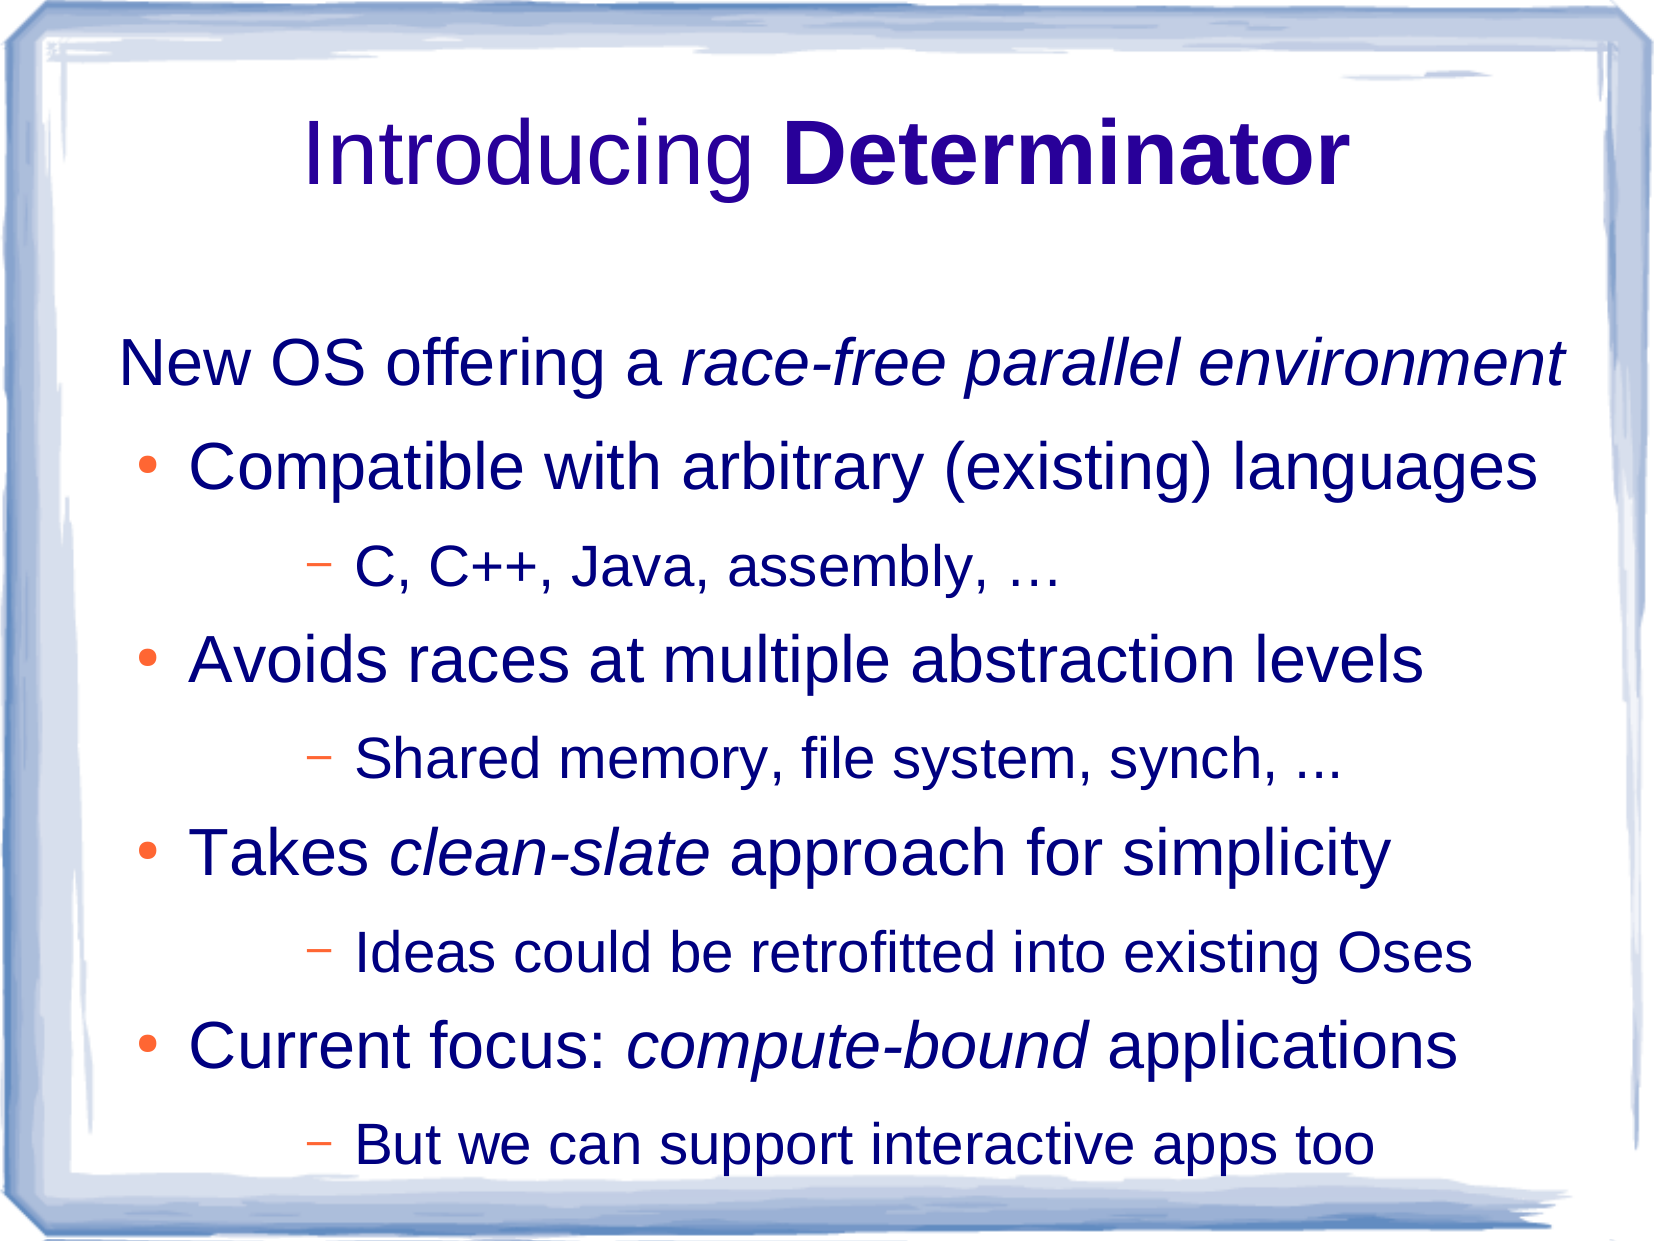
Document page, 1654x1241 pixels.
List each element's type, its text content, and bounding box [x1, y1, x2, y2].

list New OS offering a race-free parallel environment Compatible with arbitrary (existing) languages C, C++, Java, assembly, … Avoids races at multiple abstraction levels Shared memory, file system, synch, ... Takes clean-slate approach for simplicity Ideas could be retrofitted into existing Oses Current focus: compute-bound applications But we can support interactive apps too [118, 324, 1571, 1177]
title Introducing Determinator [82, 56, 1571, 250]
picture [0, 0, 1654, 1241]
